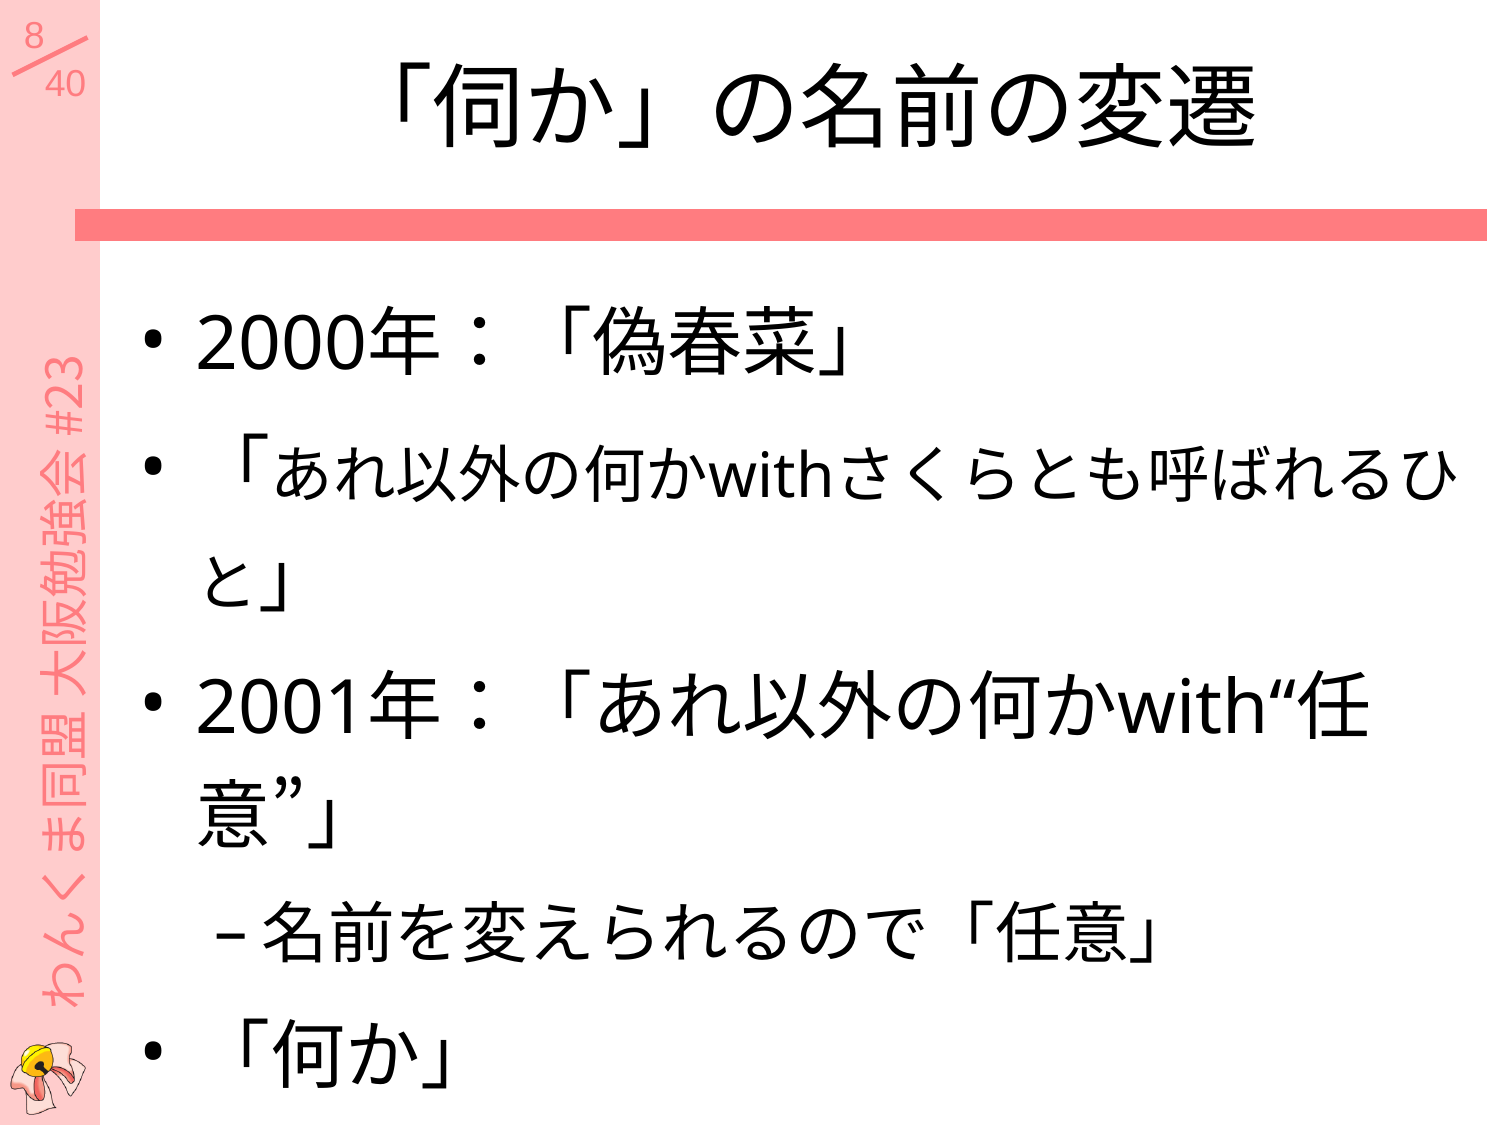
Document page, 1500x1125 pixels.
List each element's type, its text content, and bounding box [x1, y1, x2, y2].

title 「伺か」の名前の変遷 [125, 0, 1476, 226]
list 2000年：「偽春菜」 「あれ以外の何かwithさくらとも呼ばれるひと」 2001年：「あれ以外の何かwith“任意”」 名前を変えられるので「任意」 「何か」 2002年：「伺か」 [125, 275, 1476, 1116]
picture [10, 1042, 86, 1115]
